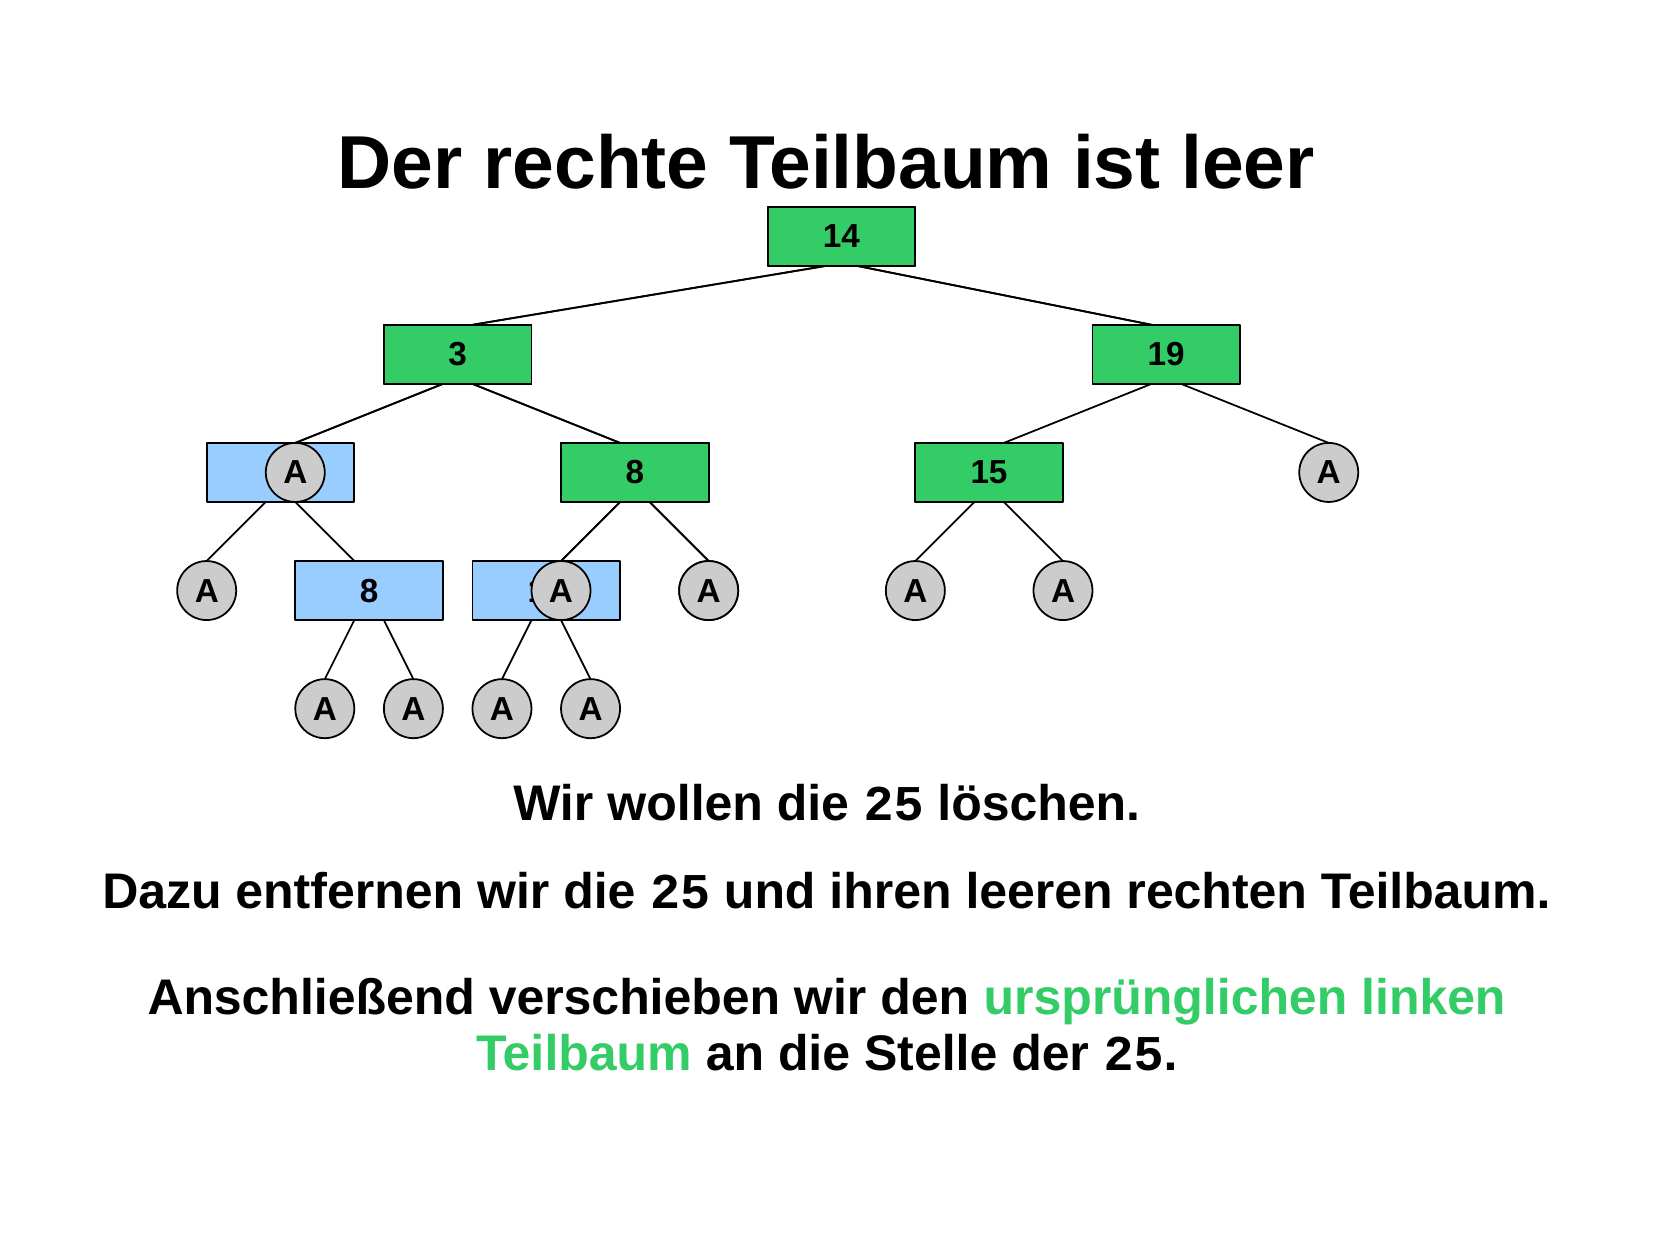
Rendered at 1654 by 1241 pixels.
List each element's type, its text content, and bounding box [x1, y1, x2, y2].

text_box A [177, 561, 237, 621]
text_box A [679, 561, 739, 621]
text_box 8 [295, 561, 443, 621]
text_box A [561, 679, 621, 739]
text_box A [531, 561, 591, 621]
text_box Anschließend verschieben wir den ursprünglichen linken Teilbaum an die Stelle der 25. [59, 961, 1595, 1095]
text_box 15 [563, 561, 621, 621]
text_box A [383, 679, 443, 739]
text_box A [1299, 442, 1359, 502]
text_box A [472, 679, 532, 739]
text_box 3 [206, 442, 293, 502]
title Der rechte Teilbaum ist leer [88, 118, 1565, 207]
text_box A [295, 679, 355, 739]
text_box 15 [915, 442, 1063, 502]
text_box 14 [767, 206, 916, 266]
text_box Dazu entfernen wir die 25 und ihren leeren rechten Teilbaum. [59, 856, 1595, 933]
text_box A [1033, 561, 1093, 621]
text_box A [265, 442, 325, 502]
text_box 19 [1092, 324, 1241, 384]
text_box 3 [297, 442, 355, 502]
text_box 8 [561, 442, 709, 502]
text_box 15 [472, 561, 559, 621]
text_box A [885, 561, 945, 621]
text_box 3 [383, 324, 532, 384]
text_box Wir wollen die 25 löschen. [59, 767, 1595, 844]
